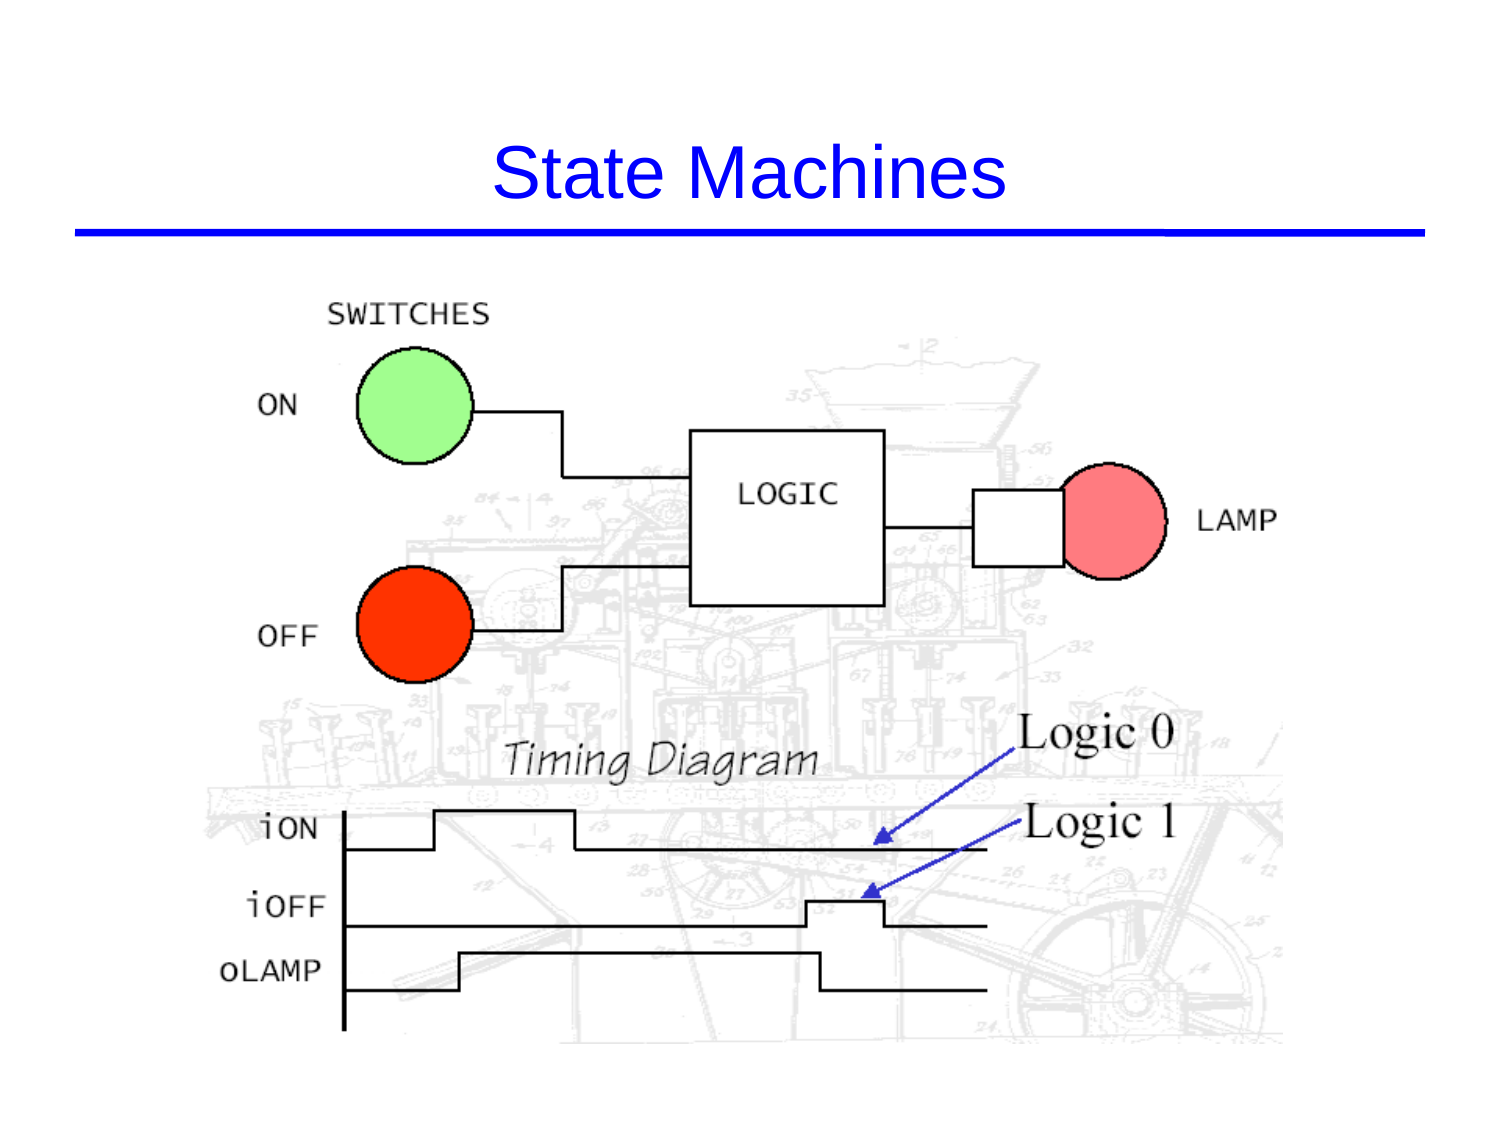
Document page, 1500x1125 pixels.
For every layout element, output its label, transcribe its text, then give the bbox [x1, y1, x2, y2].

title State Machines [112, 99, 1388, 238]
picture [200, 287, 1283, 1044]
